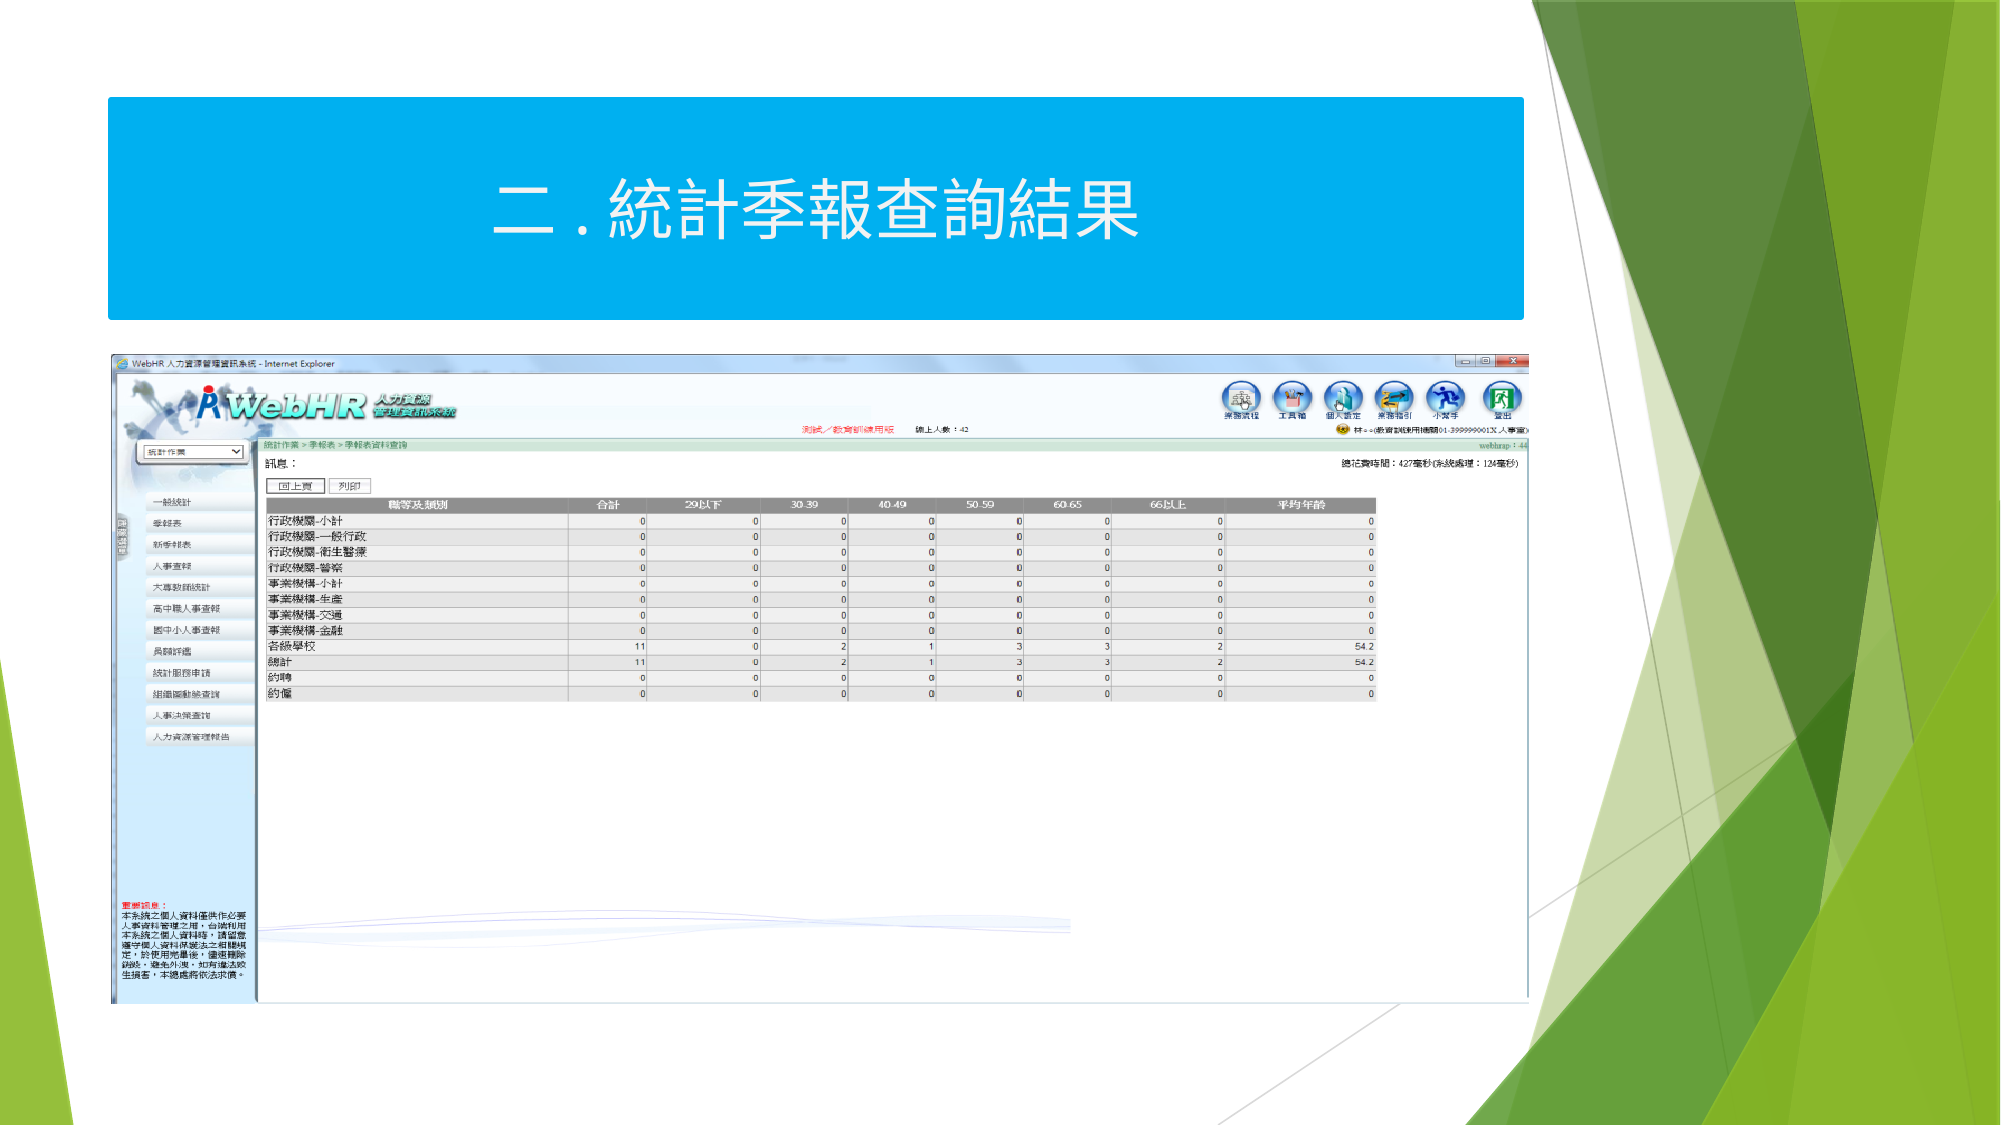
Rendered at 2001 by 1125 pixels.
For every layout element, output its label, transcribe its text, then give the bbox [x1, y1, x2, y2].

picture [111, 354, 1529, 1004]
title 二.統計季報查詢結果 [111, 99, 1522, 317]
